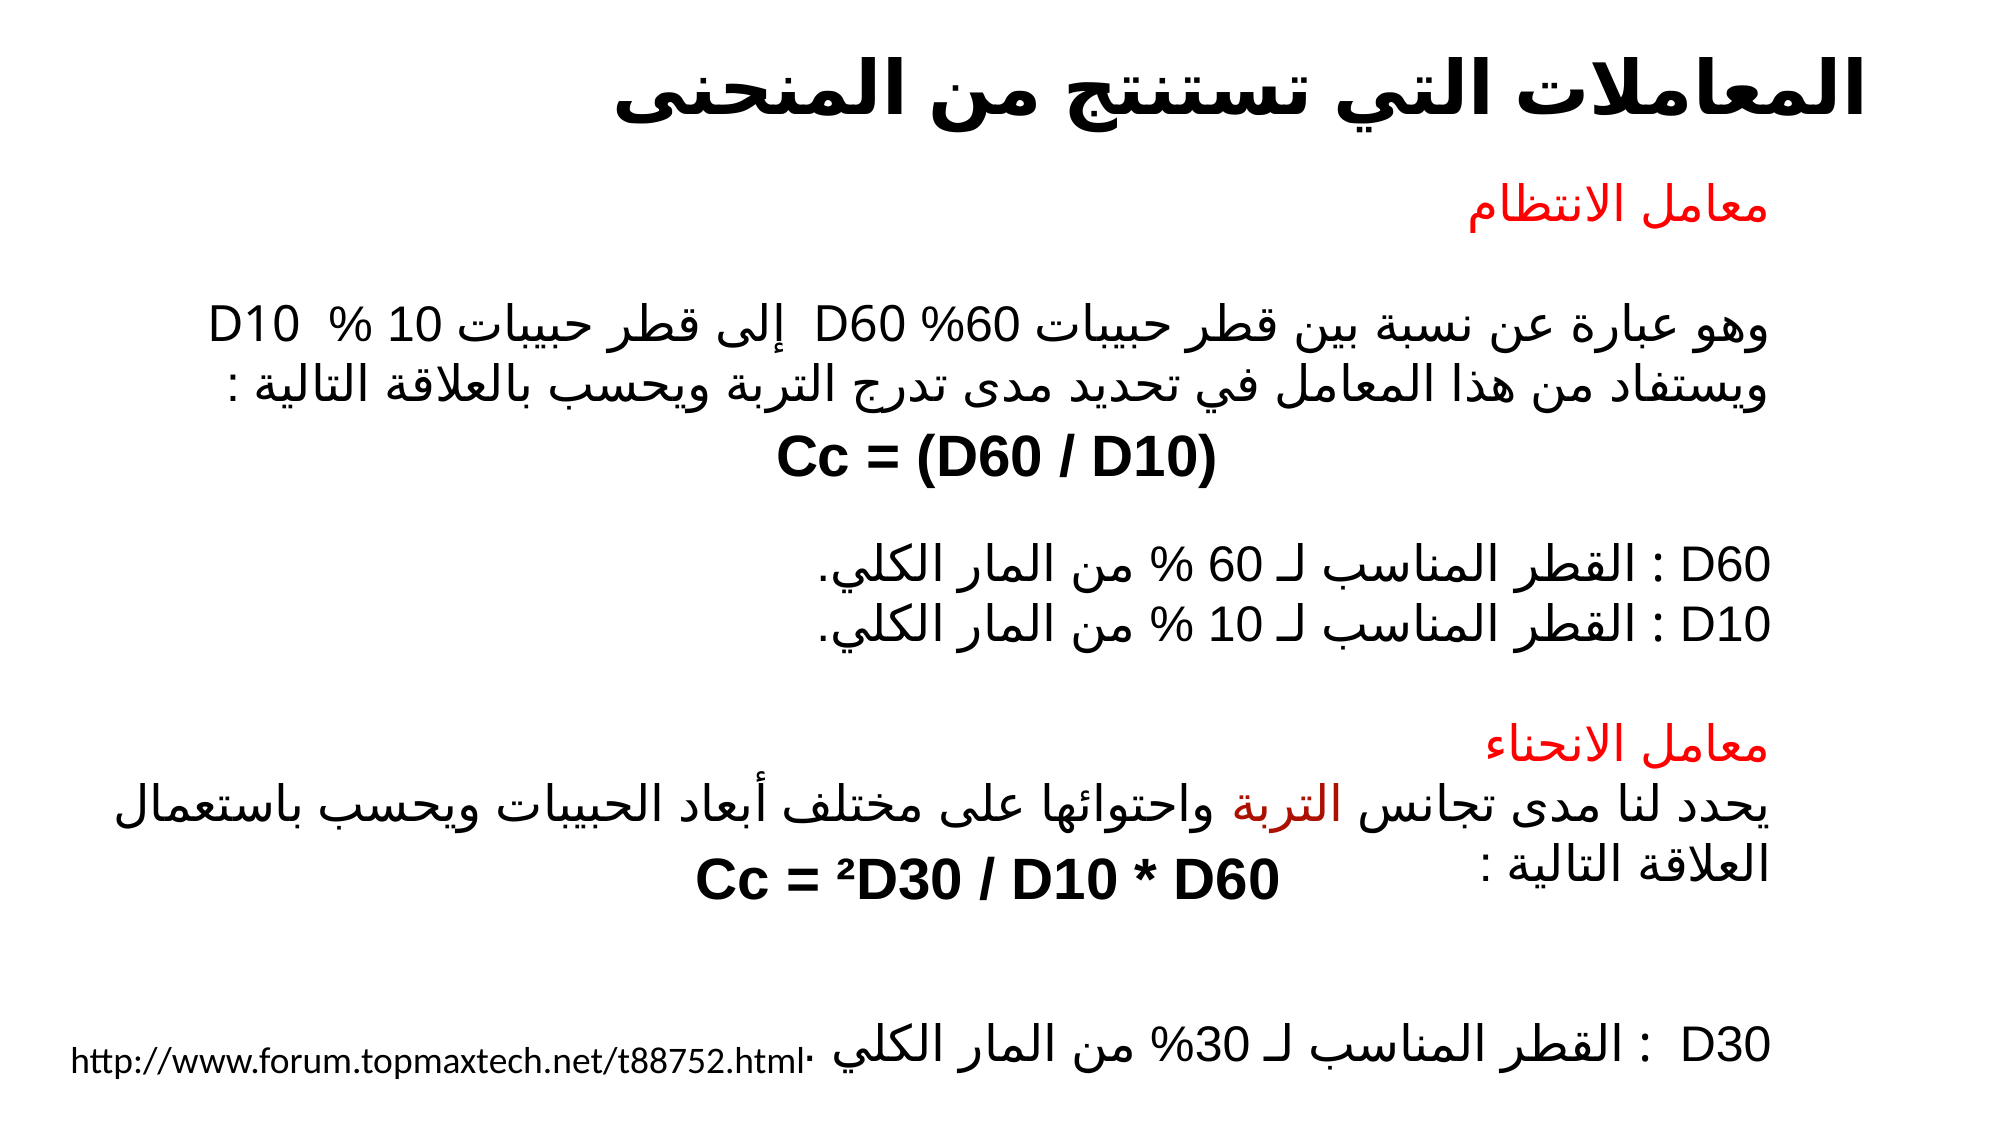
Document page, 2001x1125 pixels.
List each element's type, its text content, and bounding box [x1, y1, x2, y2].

text_box المعاملات التي تستنتج من المنحنى [598, 32, 1884, 137]
text_box معامل الانتظام وهو عبارة عن نسبة بين قطر حبيبات 60% D60 إلى قطر حبيبات 10% D10 ويستفاد من هذا المعامل في تحديد مدى تدرج التربة ويحسب بالعلاقة التالية : D60 : القطر المناسب لـ 60 % من المار الكلي. D10 : القطر المناسب لـ 10 % من المار الكلي. معامل الانحناء يحدد لنا مدى تجانس التربة واحتوائها على مختلف أبعاد الحبيبات ويحسب باستعمال العلاقة التالية : D30 : القطر المناسب لـ 30% من المار الكلي . [98, 44, 1849, 1079]
text_box http://www.forum.topmaxtech.net/t88752.html [55, 1029, 821, 1089]
